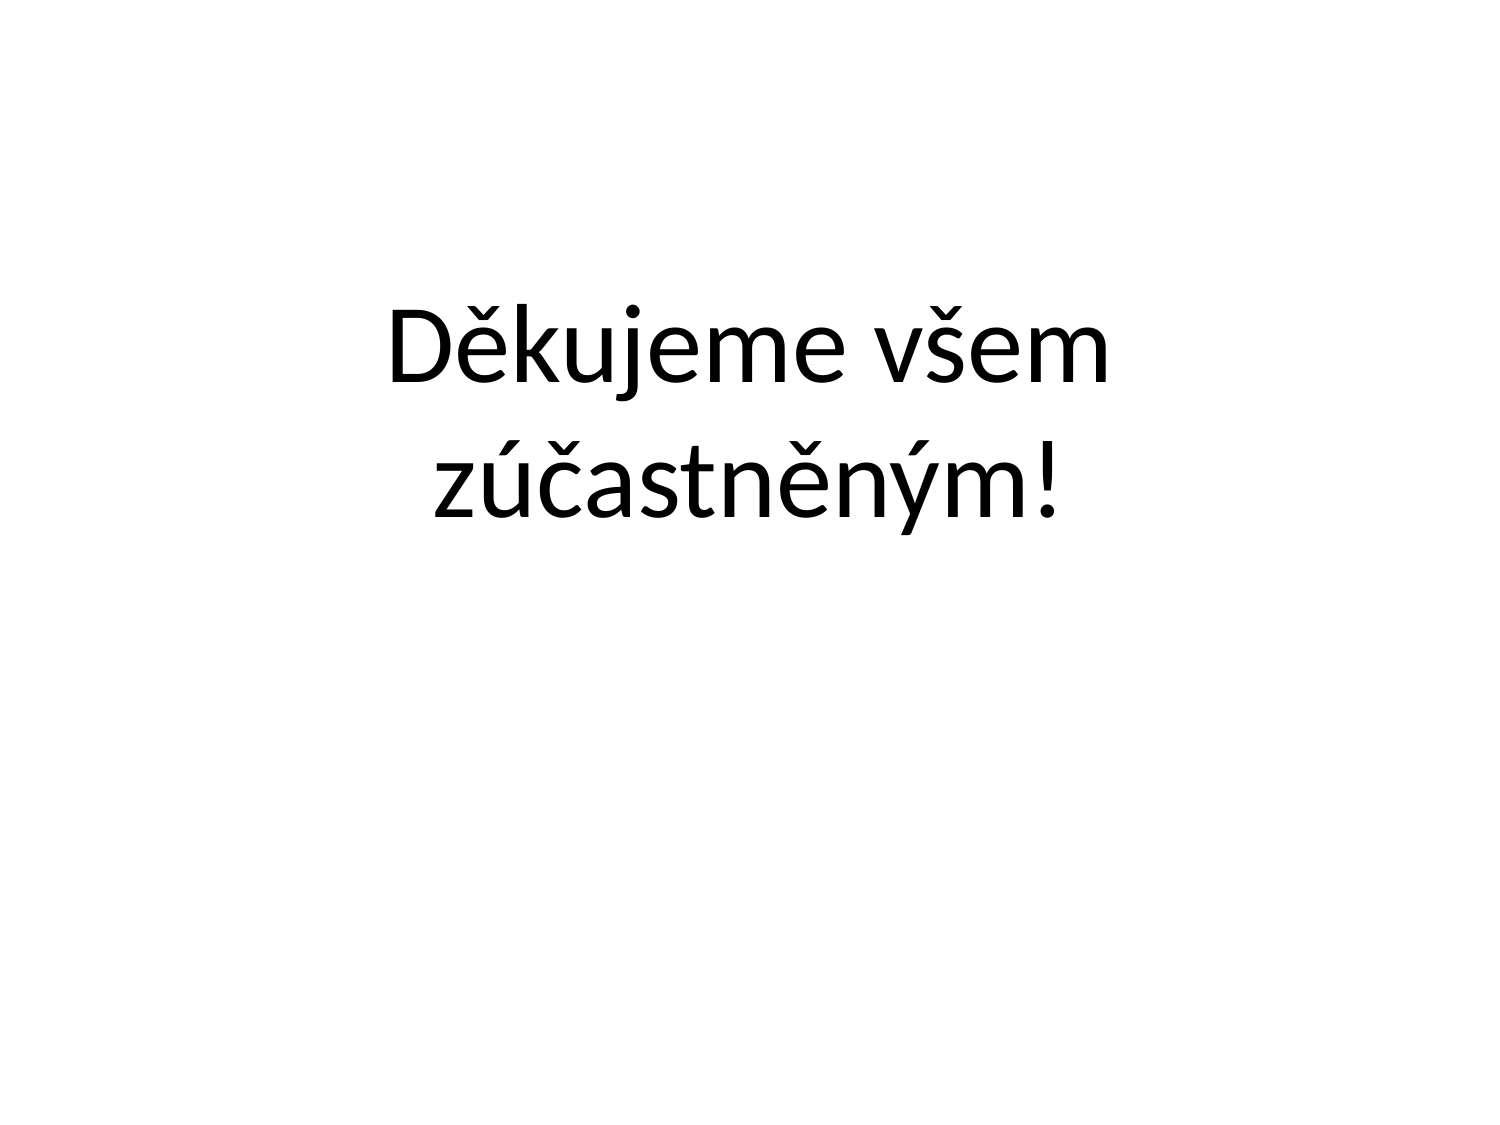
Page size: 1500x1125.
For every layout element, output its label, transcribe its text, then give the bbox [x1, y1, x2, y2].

list Děkujeme všem zúčastněným! [75, 262, 1426, 1005]
